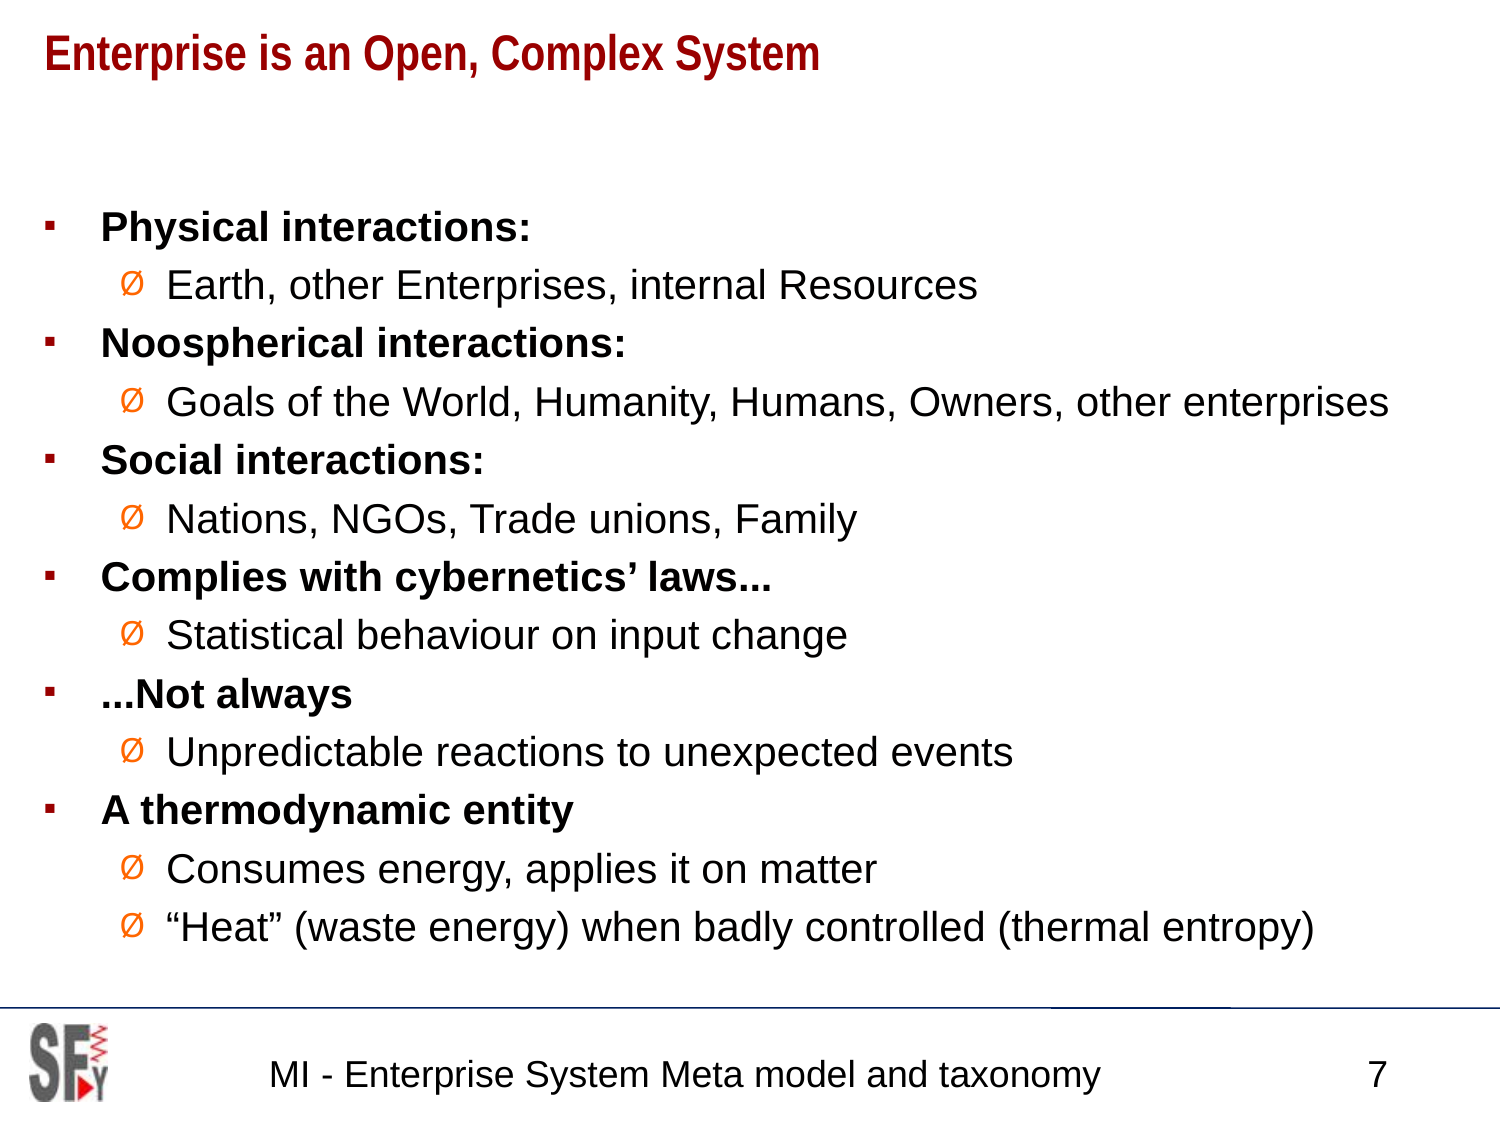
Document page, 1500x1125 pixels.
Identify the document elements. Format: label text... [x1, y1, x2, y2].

footer MI - Enterprise System Meta model and taxonomy [253, 1034, 1336, 1103]
list Physical interactions: Earth, other Enterprises, internal Resources Noospherical interactions: Goals of the World, Humanity, Humans, Owners, other enterprises Social interactions: Nations, NGOs, Trade unions, Family Complies with cybernetics’ laws... Statistical behaviour on input change ...Not always Unpredictable reactions to unexpected events A thermodynamic entity Consumes energy, applies it on matter “Heat” (waste energy) when badly controlled (thermal entropy) [29, 184, 1471, 988]
slide_number <numéro> [1352, 1034, 1490, 1103]
title Enterprise is an Open, Complex System [29, 12, 1471, 138]
picture [29, 1023, 108, 1102]
